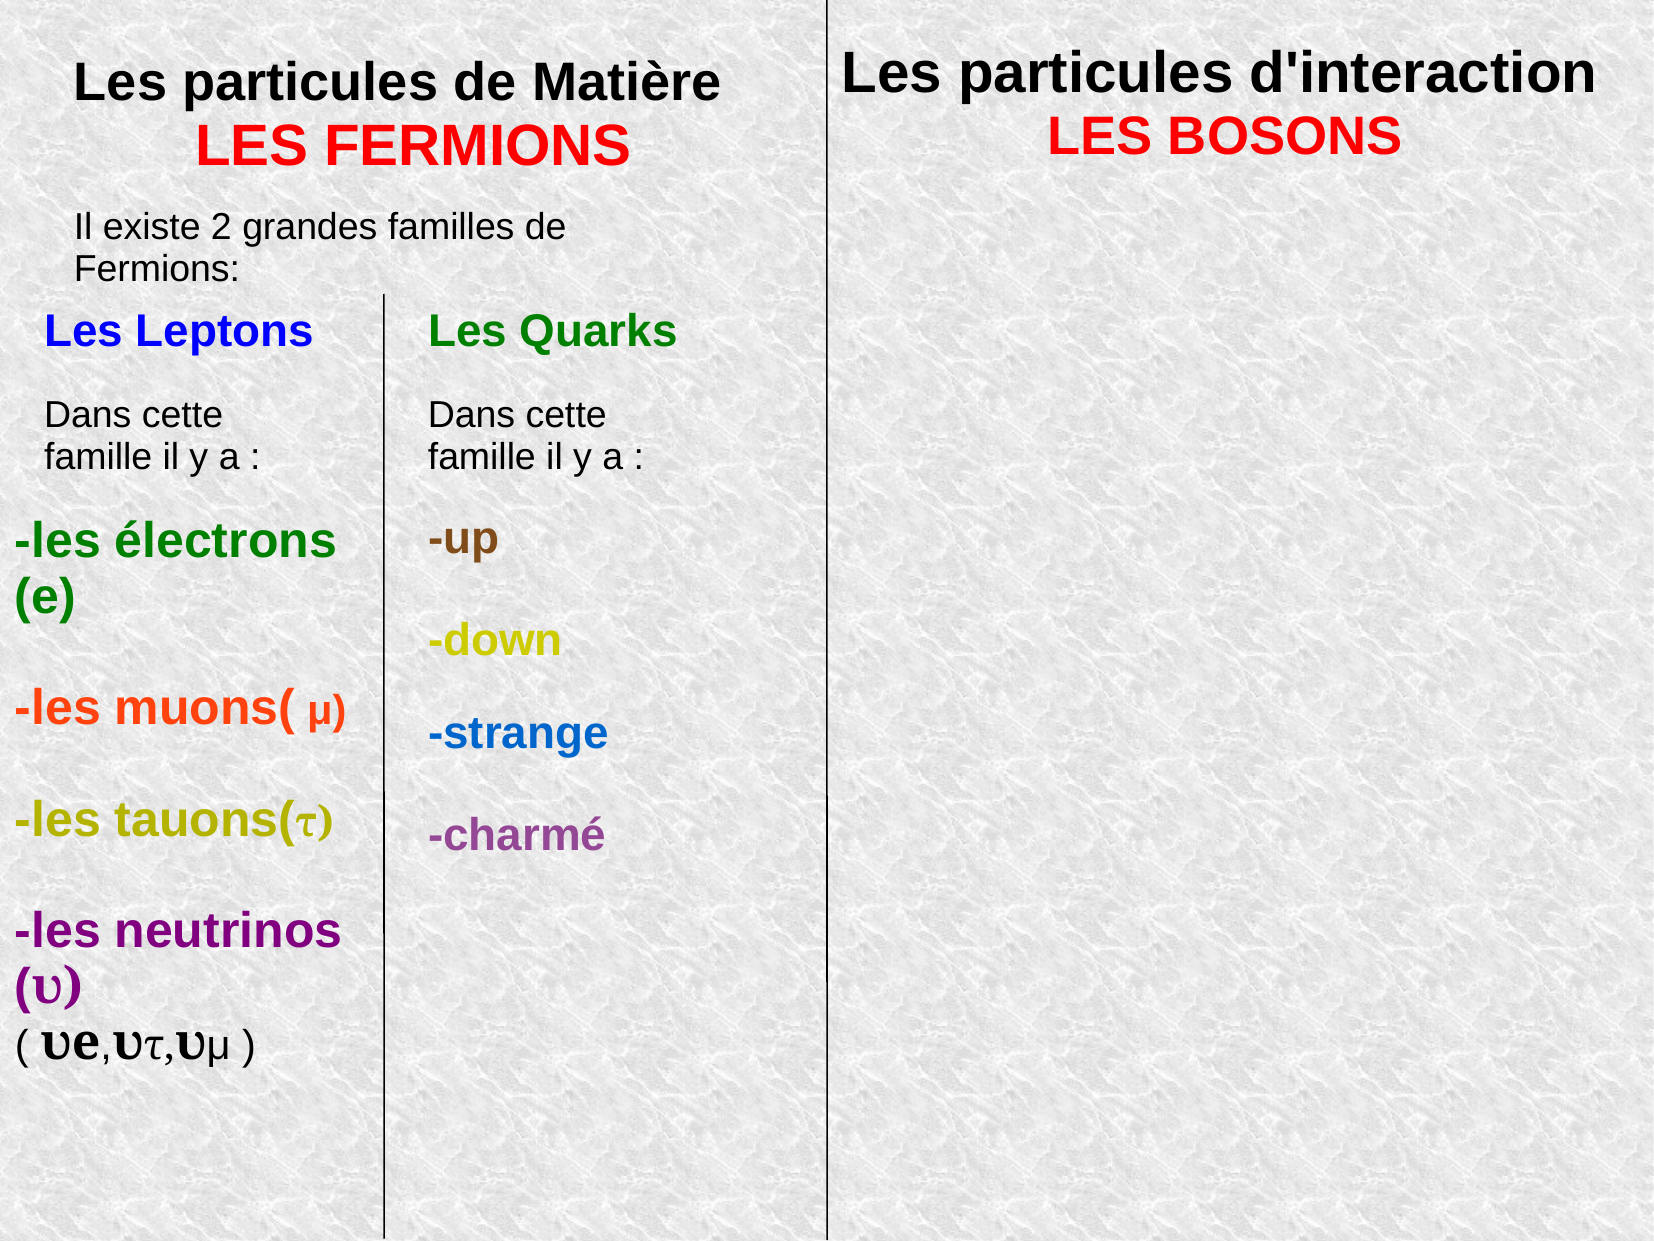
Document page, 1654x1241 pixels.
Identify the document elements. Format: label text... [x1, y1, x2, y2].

picture [828, 0, 1654, 1241]
text_box -les électrons (e) -les muons( μ) -les tauons(τ) -les neutrinos (υ) ( υe,υτ,υμ ) [0, 502, 384, 1182]
text_box Dans cette famille il y a : [413, 383, 739, 483]
picture [0, 0, 826, 1241]
text_box Les Leptons [29, 295, 355, 363]
text_box Dans cette famille il y a : [29, 383, 355, 483]
text_box Il existe 2 grandes familles de Fermions: [59, 196, 739, 296]
text_box Les particules de Matière LES FERMIONS [59, 41, 768, 185]
text_box Les particules d'interaction LES BOSONS [826, 29, 1625, 173]
text_box Les Quarks [413, 295, 798, 363]
text_box -up -down -strange -charmé [413, 502, 768, 1016]
